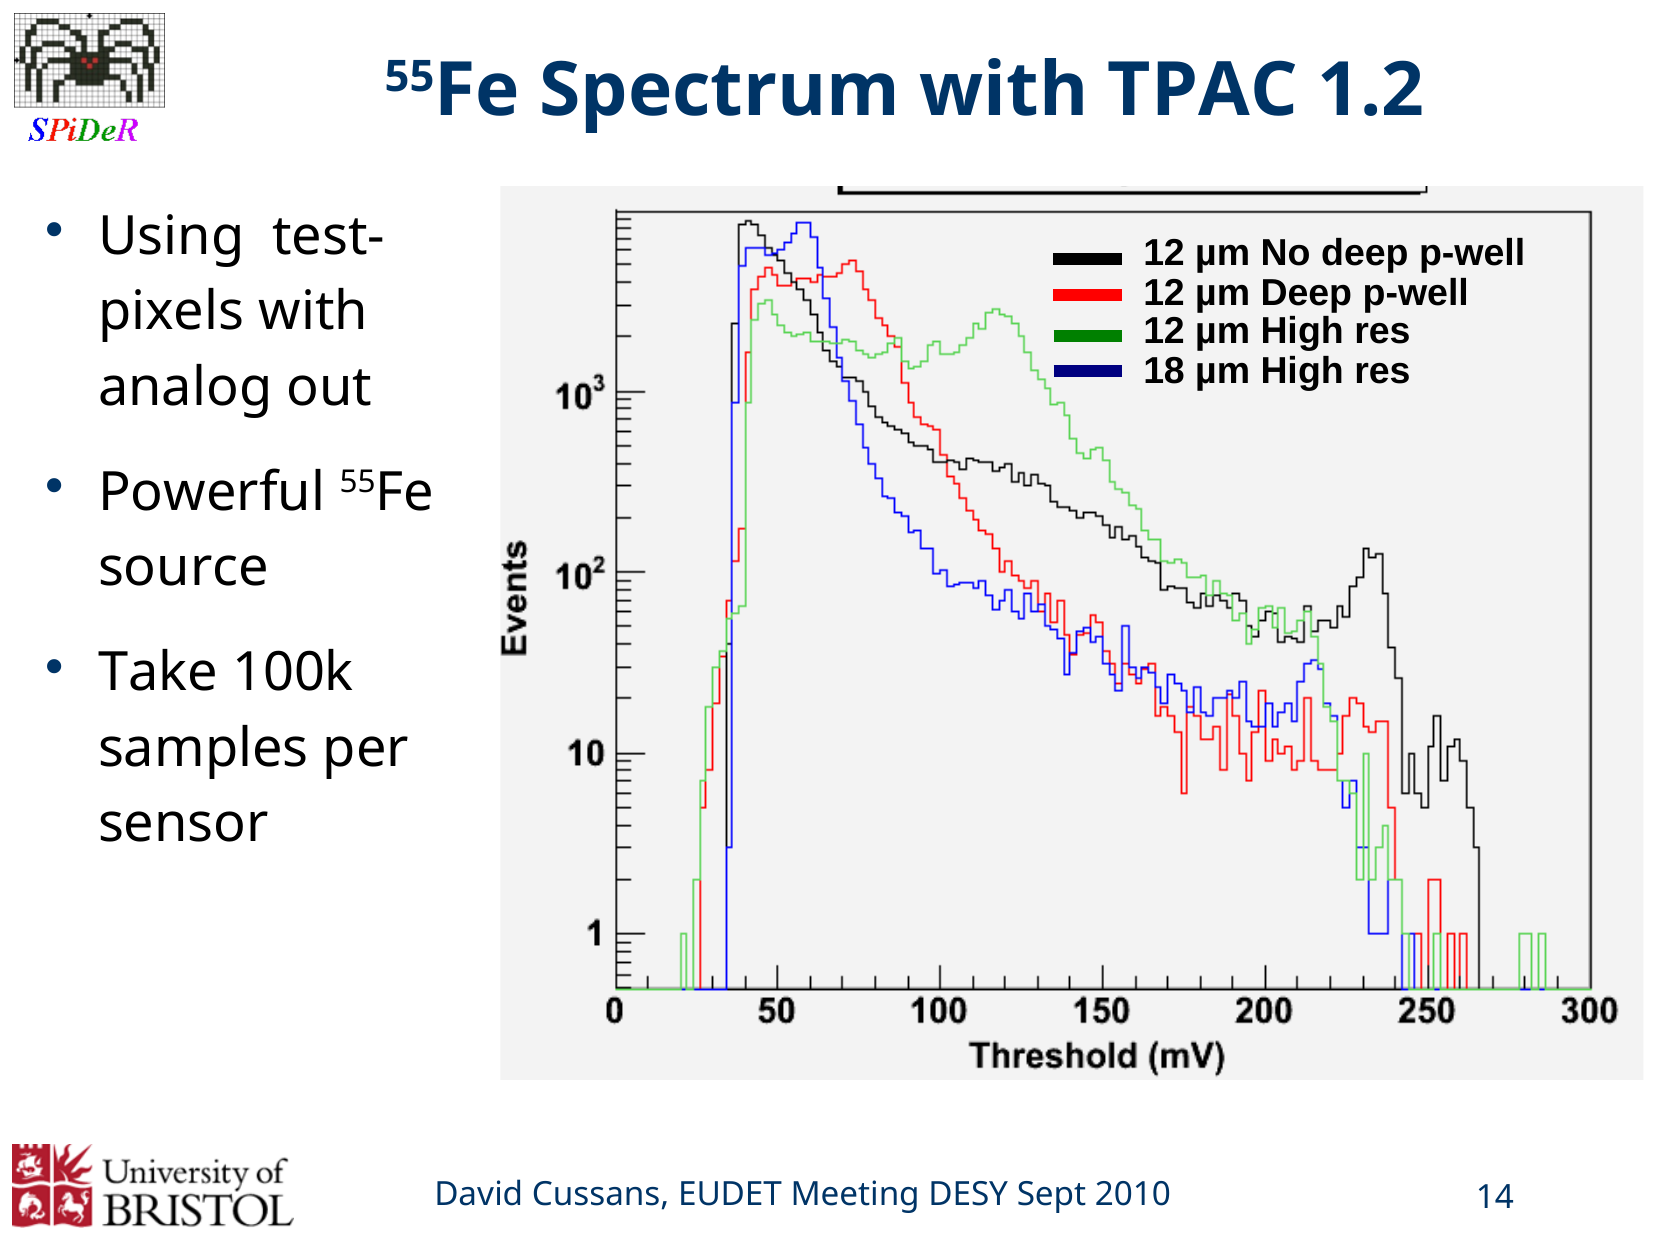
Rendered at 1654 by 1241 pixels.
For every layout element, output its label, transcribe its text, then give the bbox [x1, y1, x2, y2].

picture [12, 1144, 294, 1228]
text_box 12 µm No deep p-well 12 µm Deep p-well 12 µm High res 18 µm High res [1128, 227, 1554, 402]
picture [500, 186, 1644, 1080]
picture [14, 13, 165, 156]
title 55Fe Spectrum with TPAC 1.2 [243, 7, 1568, 164]
list Using test-pixels with analog out Powerful 55Fe source Take 100k samples per sensor [27, 194, 509, 1106]
